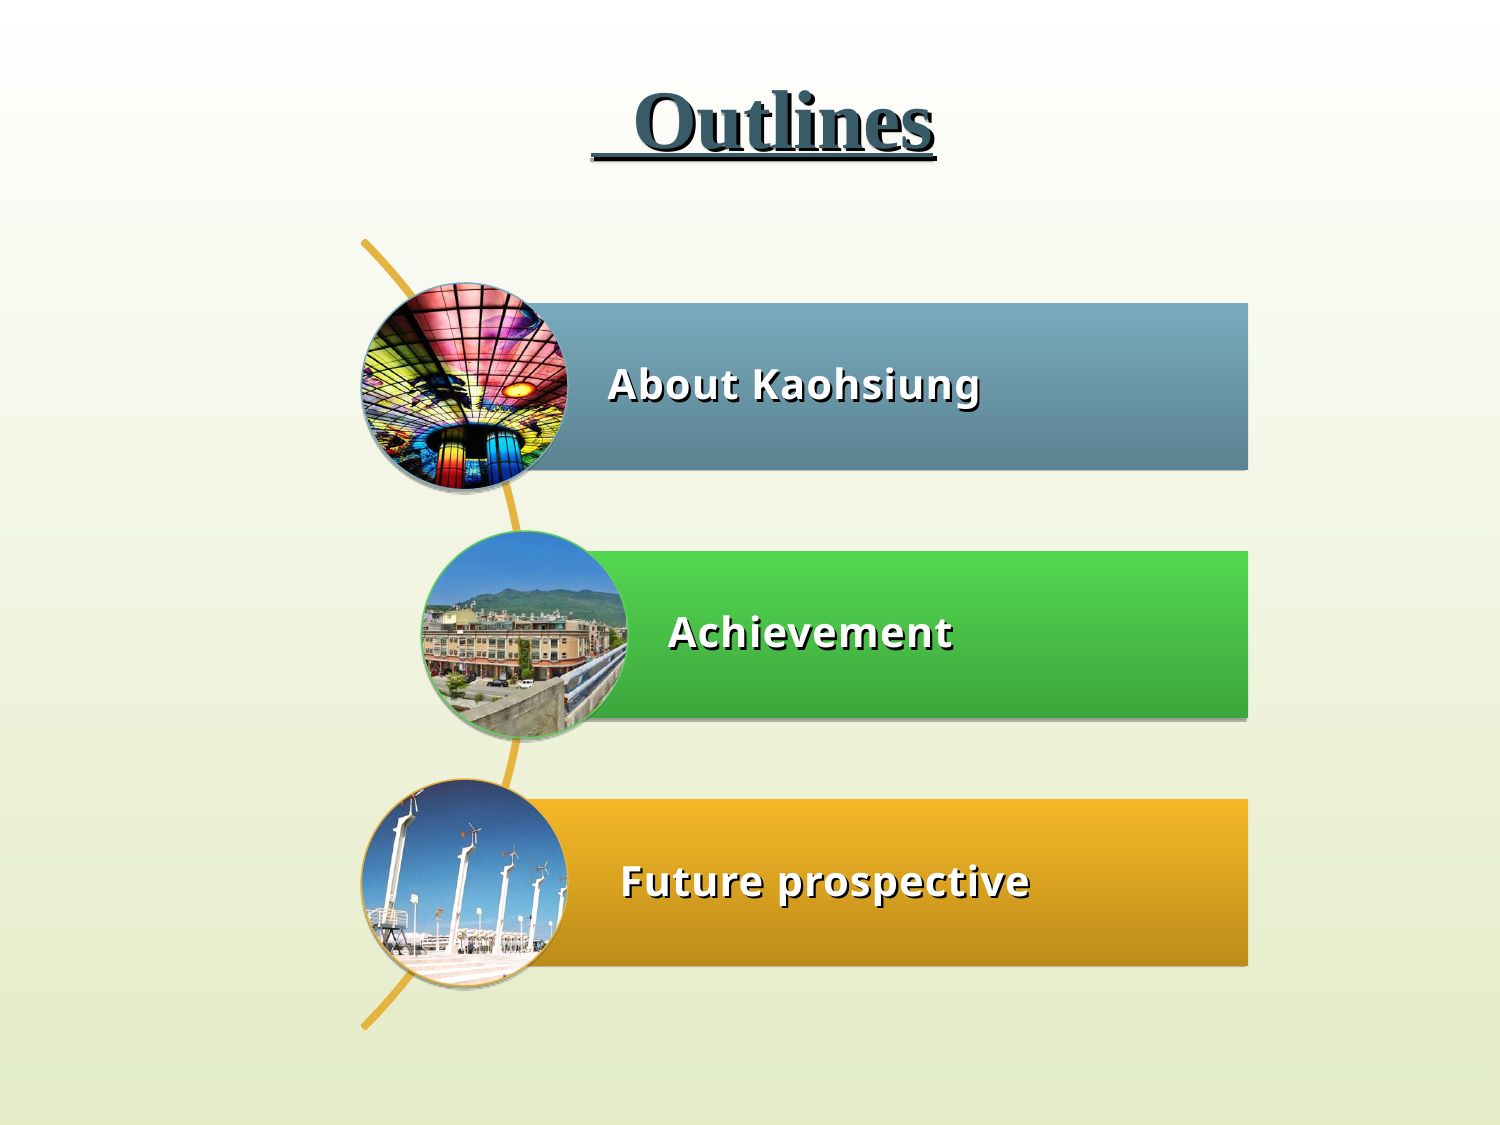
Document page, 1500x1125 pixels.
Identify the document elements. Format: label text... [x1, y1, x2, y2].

text_box [421, 531, 629, 738]
text_box About Kaohsiung [527, 303, 1249, 470]
text_box Future prospective [527, 799, 1249, 966]
text_box Achievement [587, 551, 1249, 718]
text_box [361, 779, 569, 986]
text_box [361, 282, 569, 490]
title Outlines [53, 45, 1471, 185]
